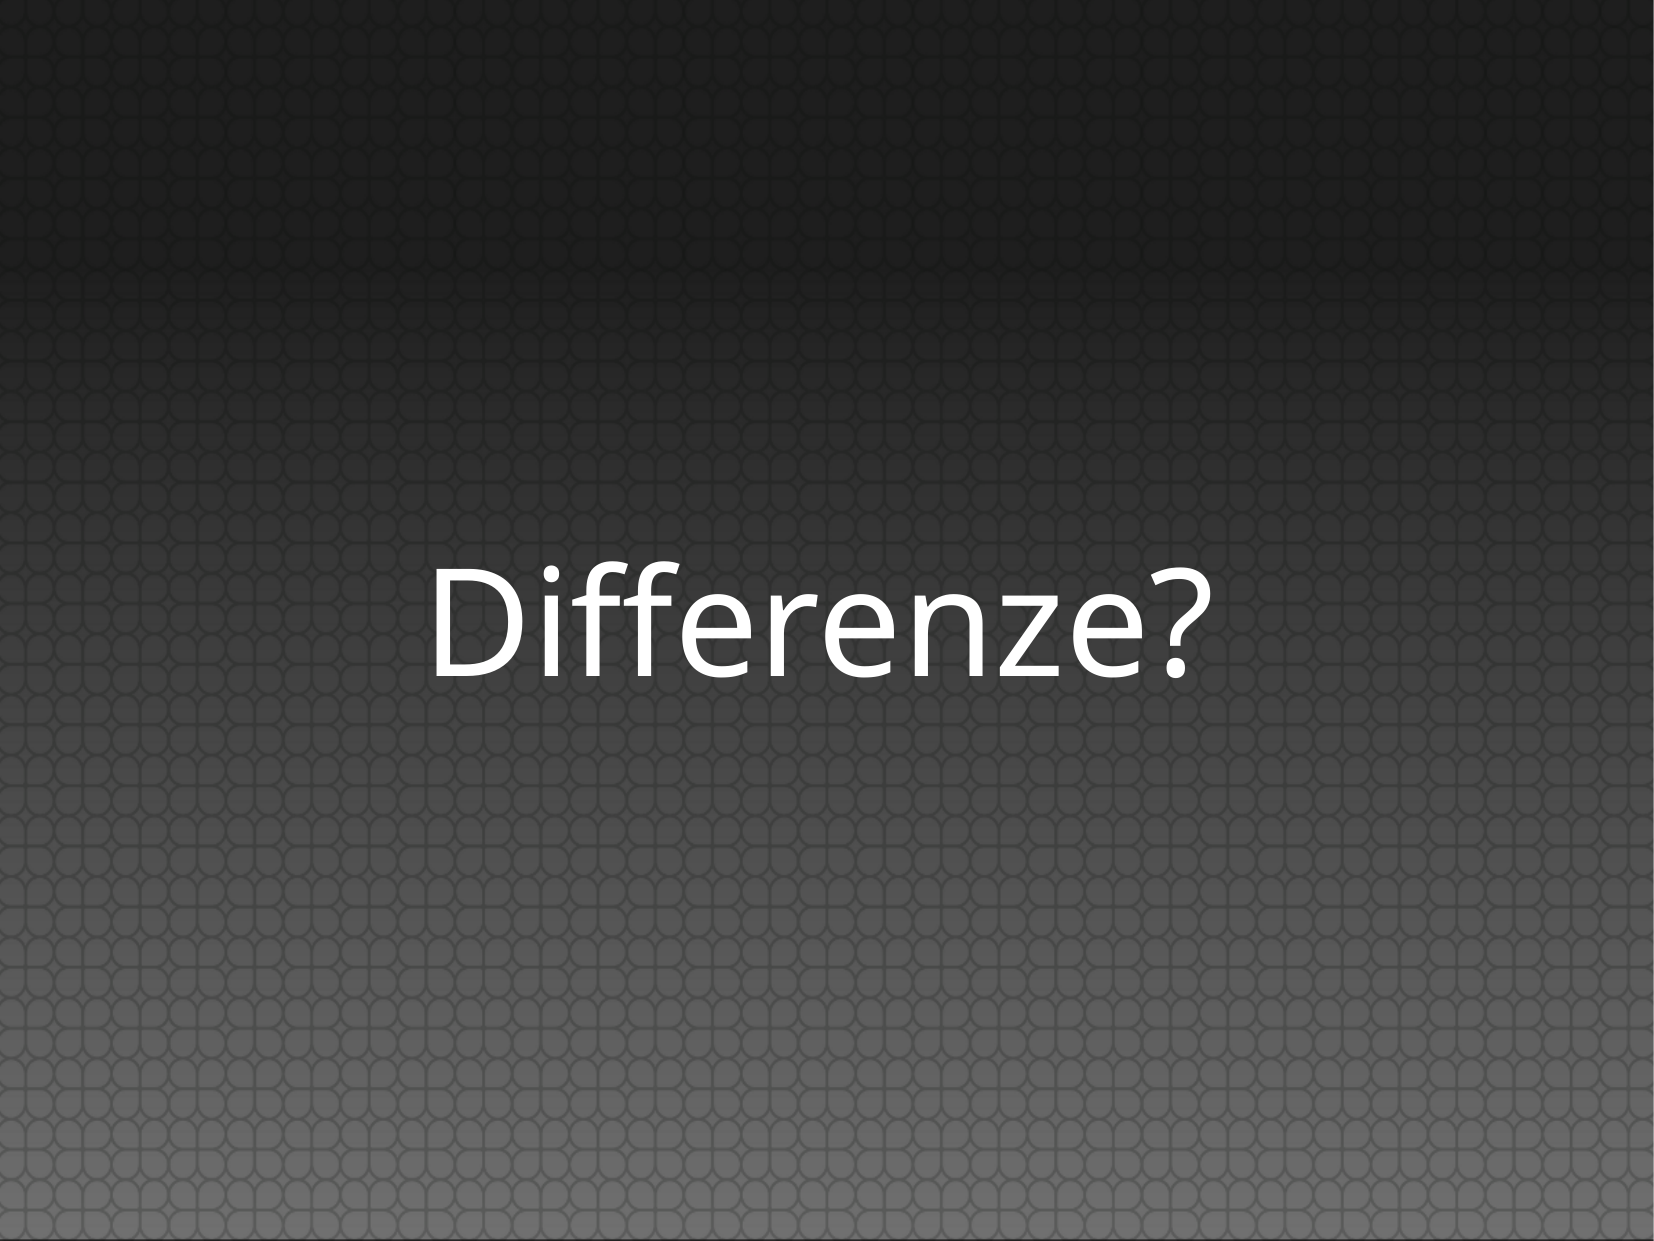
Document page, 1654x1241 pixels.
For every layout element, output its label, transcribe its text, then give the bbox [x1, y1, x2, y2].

title Differenze? [75, 525, 1564, 713]
picture [0, 0, 1654, 1241]
